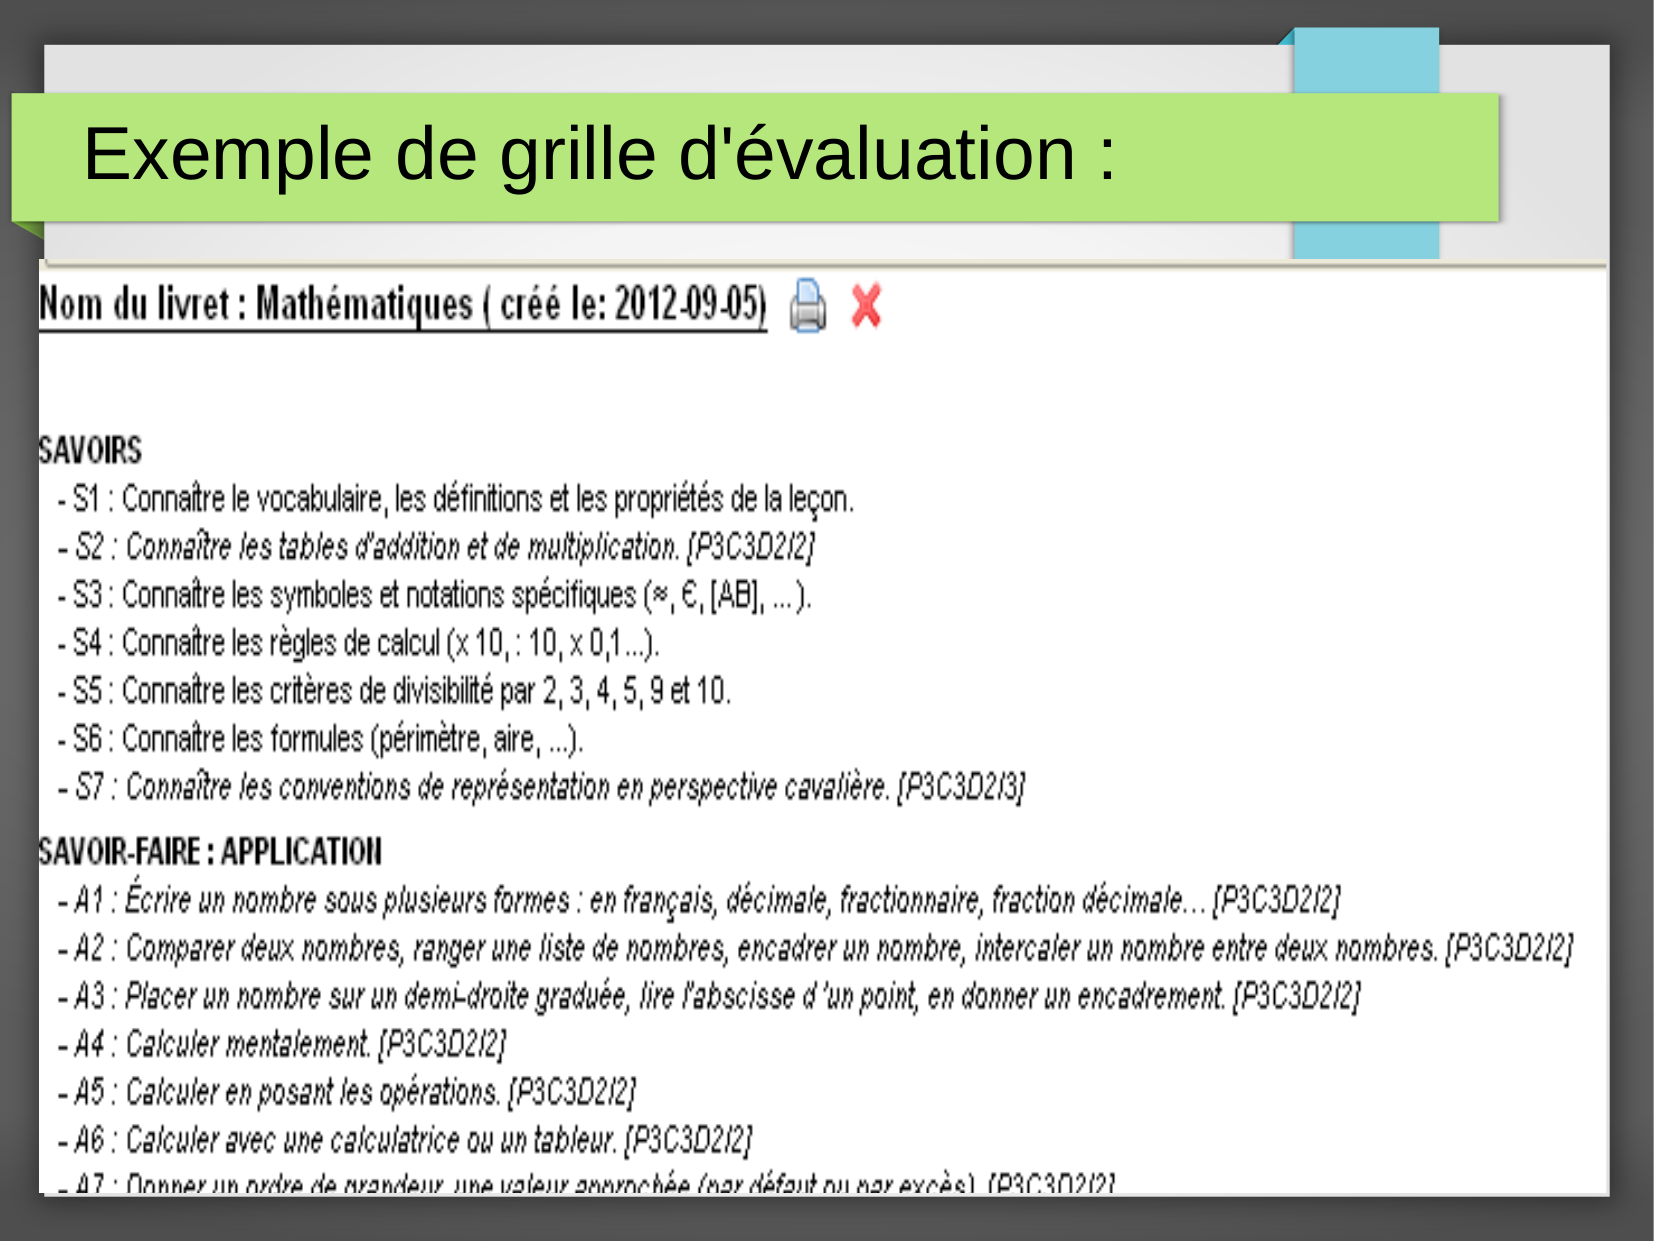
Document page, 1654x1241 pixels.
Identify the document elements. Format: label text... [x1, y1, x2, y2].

title Exemple de grille d'évaluation : [82, 94, 1264, 213]
picture [0, 0, 1654, 1241]
